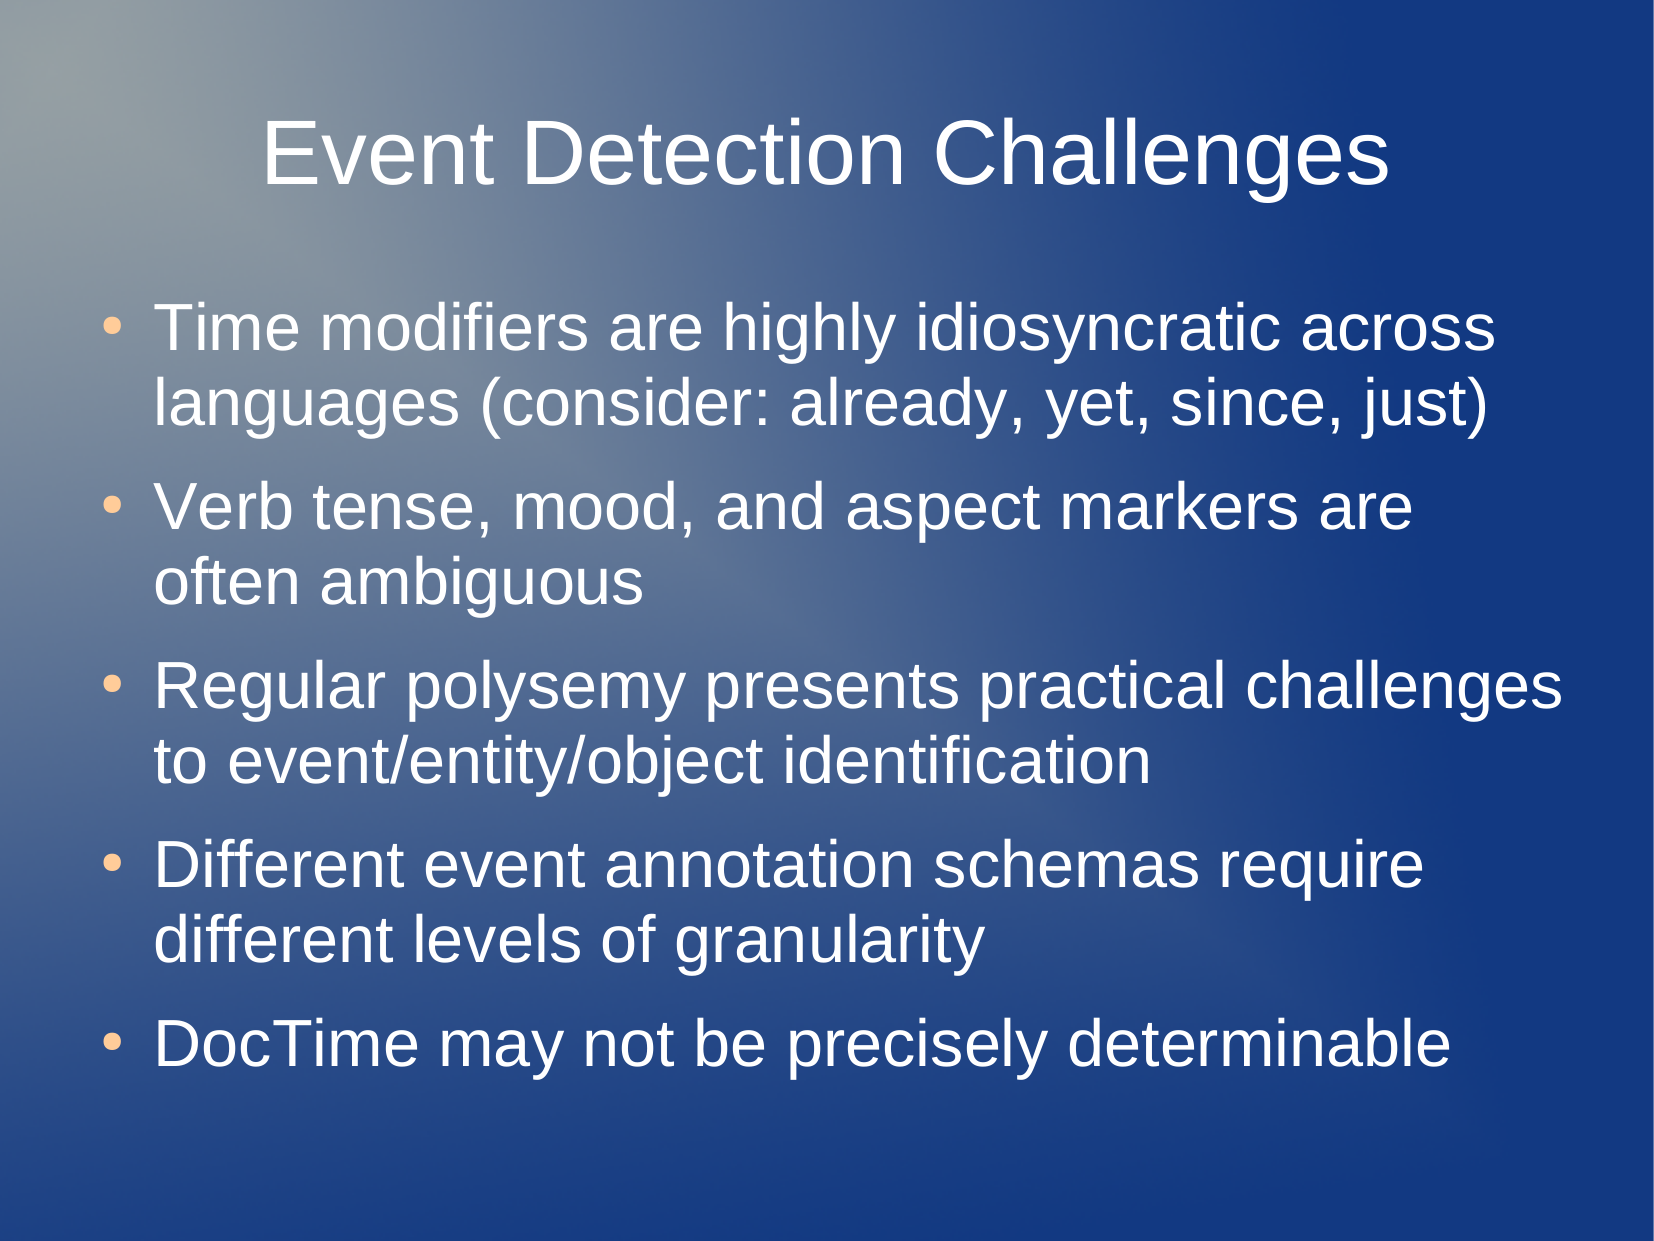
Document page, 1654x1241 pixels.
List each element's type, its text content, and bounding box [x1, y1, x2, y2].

picture [0, 0, 1654, 1241]
list Time modifiers are highly idiosyncratic across languages (consider: already, yet, since, just) Verb tense, mood, and aspect markers are often ambiguous Regular polysemy presents practical challenges to event/entity/object identification Different event annotation schemas require different levels of granularity DocTime may not be precisely determinable [82, 290, 1571, 1094]
title Event Detection Challenges [82, 56, 1571, 250]
